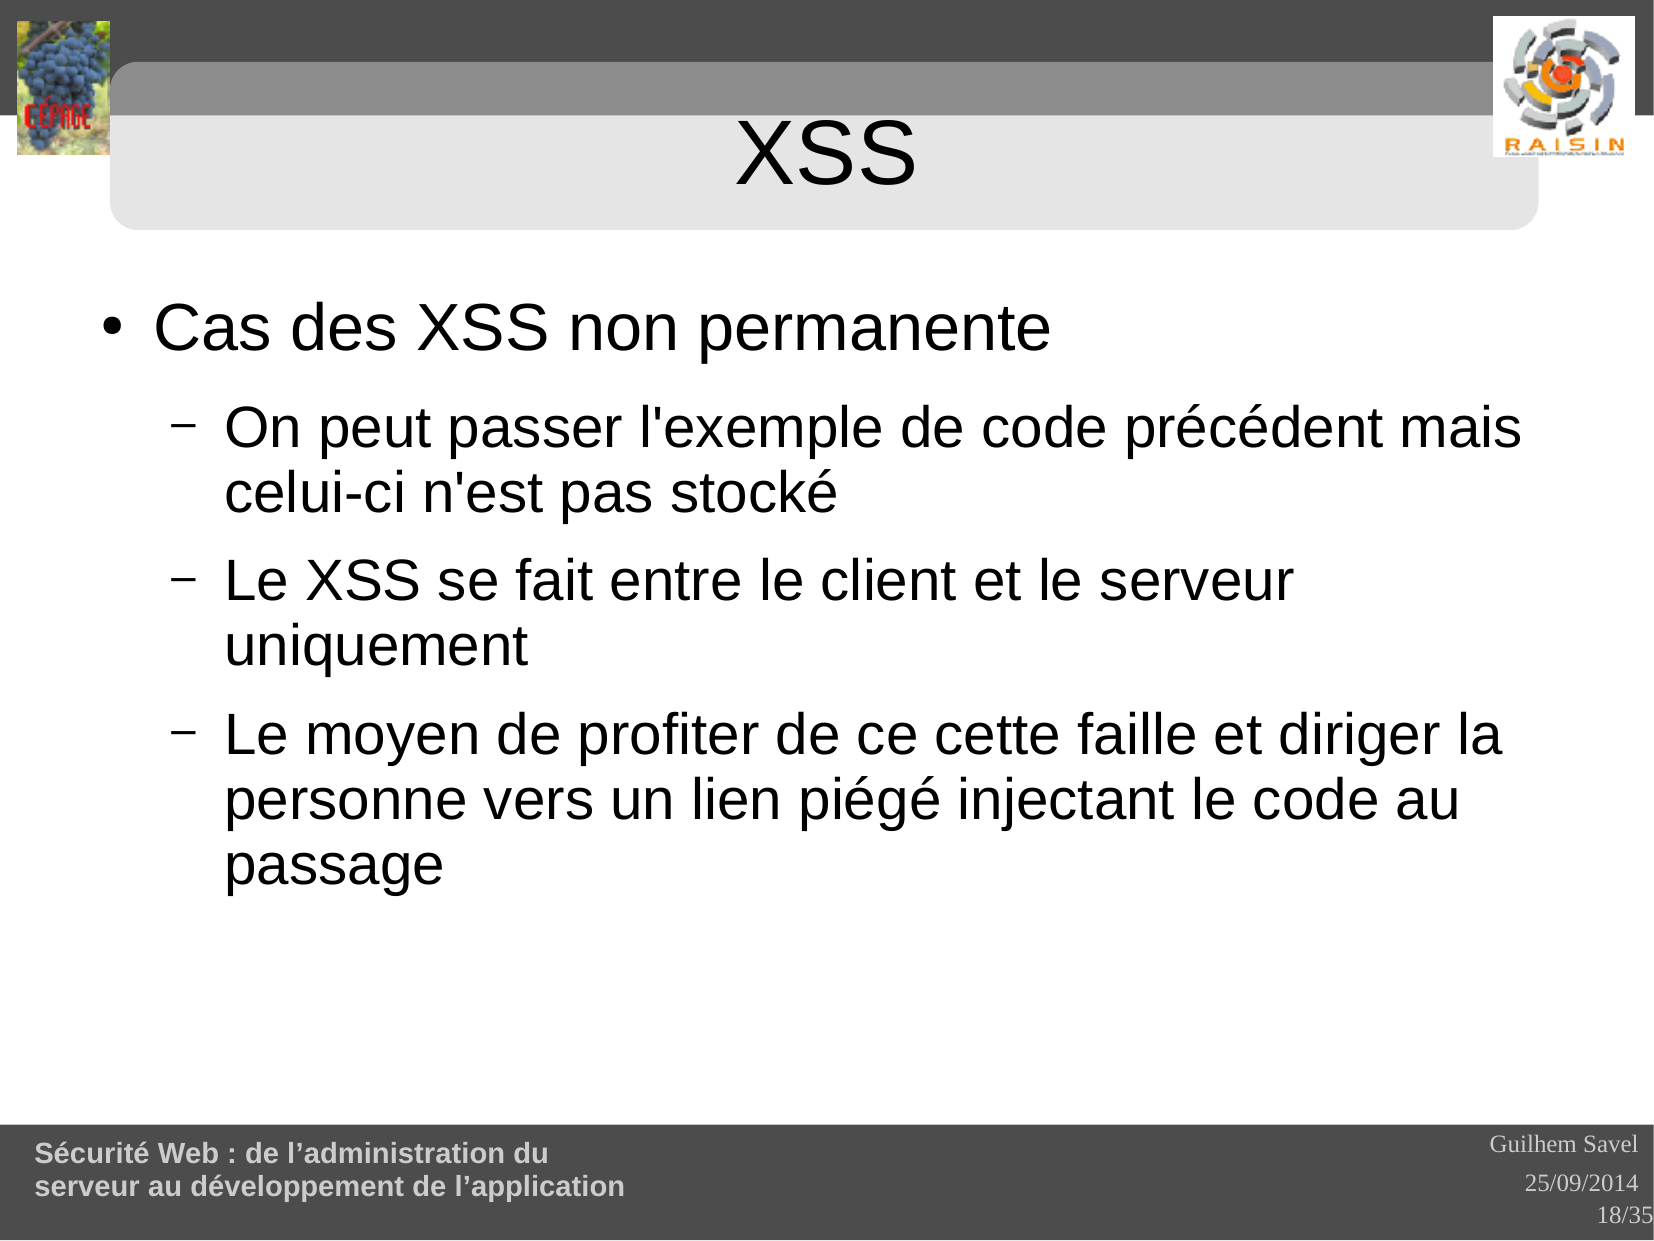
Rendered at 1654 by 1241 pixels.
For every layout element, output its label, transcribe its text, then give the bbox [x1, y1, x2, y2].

list Cas des XSS non permanente On peut passer l'exemple de code précédent mais celui-ci n'est pas stocké Le XSS se fait entre le client et le serveur uniquement Le moyen de profiter de ce cette faille et diriger la personne vers un lien piégé injectant le code au passage [82, 290, 1571, 1010]
picture [17, 21, 110, 155]
title XSS [82, 49, 1571, 257]
picture [1493, 16, 1635, 157]
